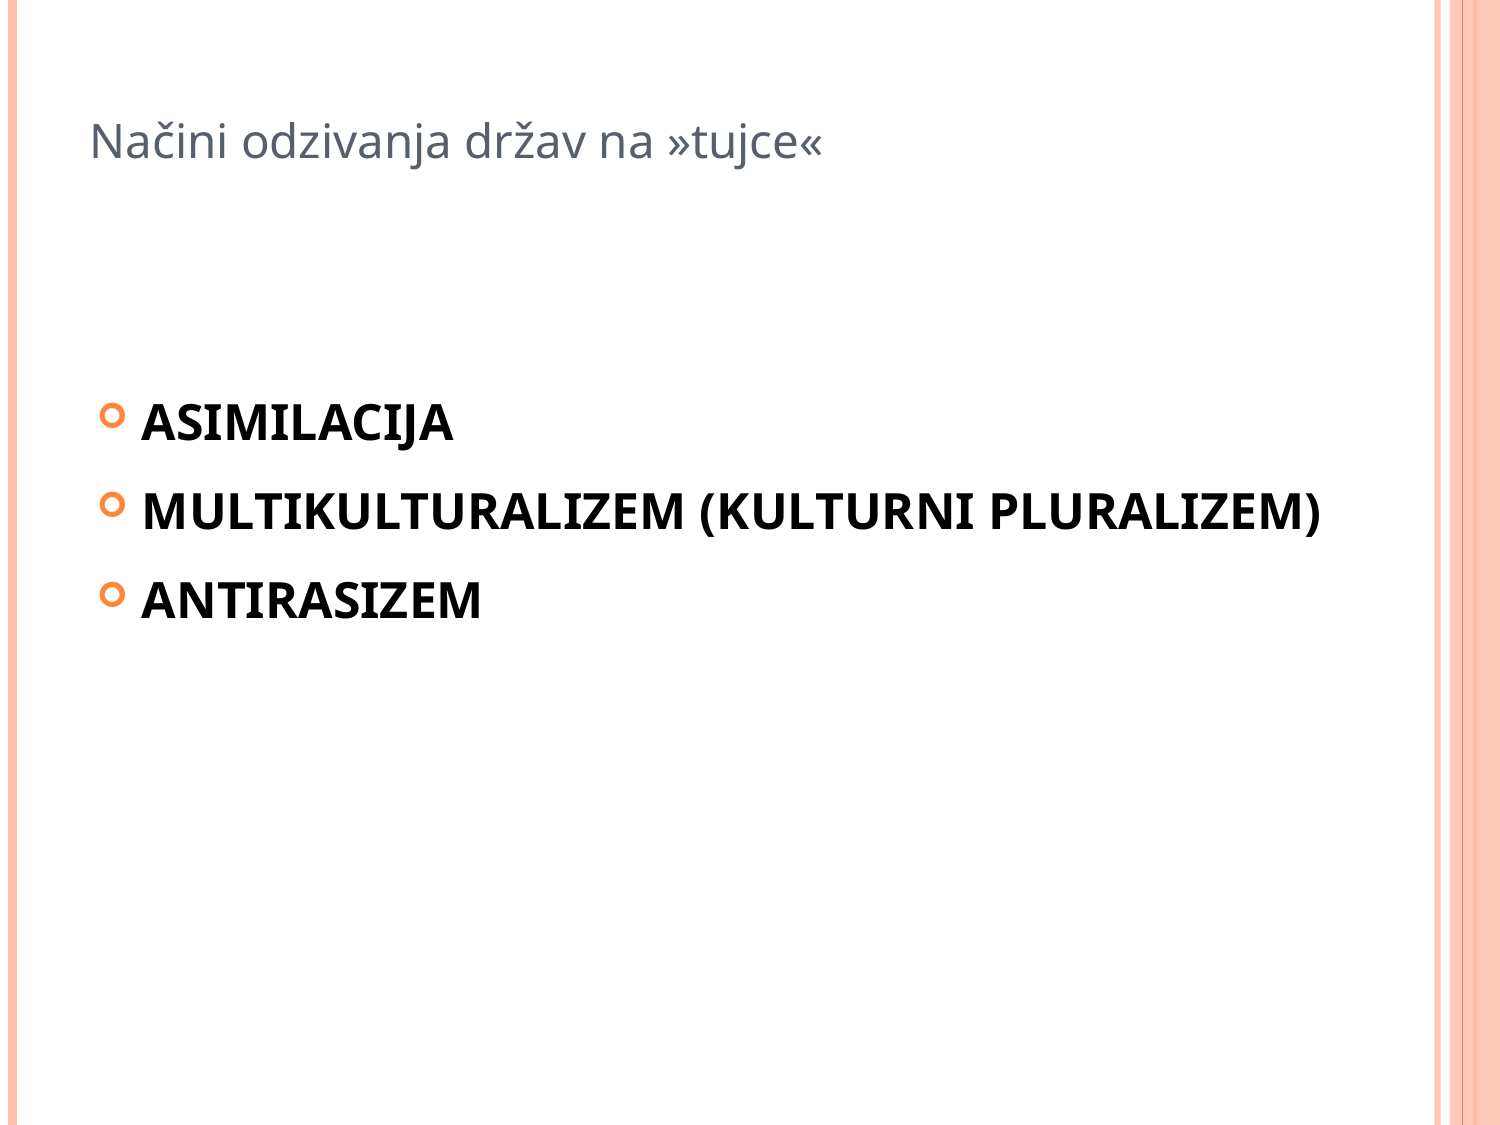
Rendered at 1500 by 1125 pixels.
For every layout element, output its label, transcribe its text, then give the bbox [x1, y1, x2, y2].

list ASIMILACIJA MULTIKULTURALIZEM (KULTURNI PLURALIZEM) ANTIRASIZEM [82, 382, 1432, 1125]
title Načini odzivanja držav na »tujce« [75, 45, 1300, 233]
